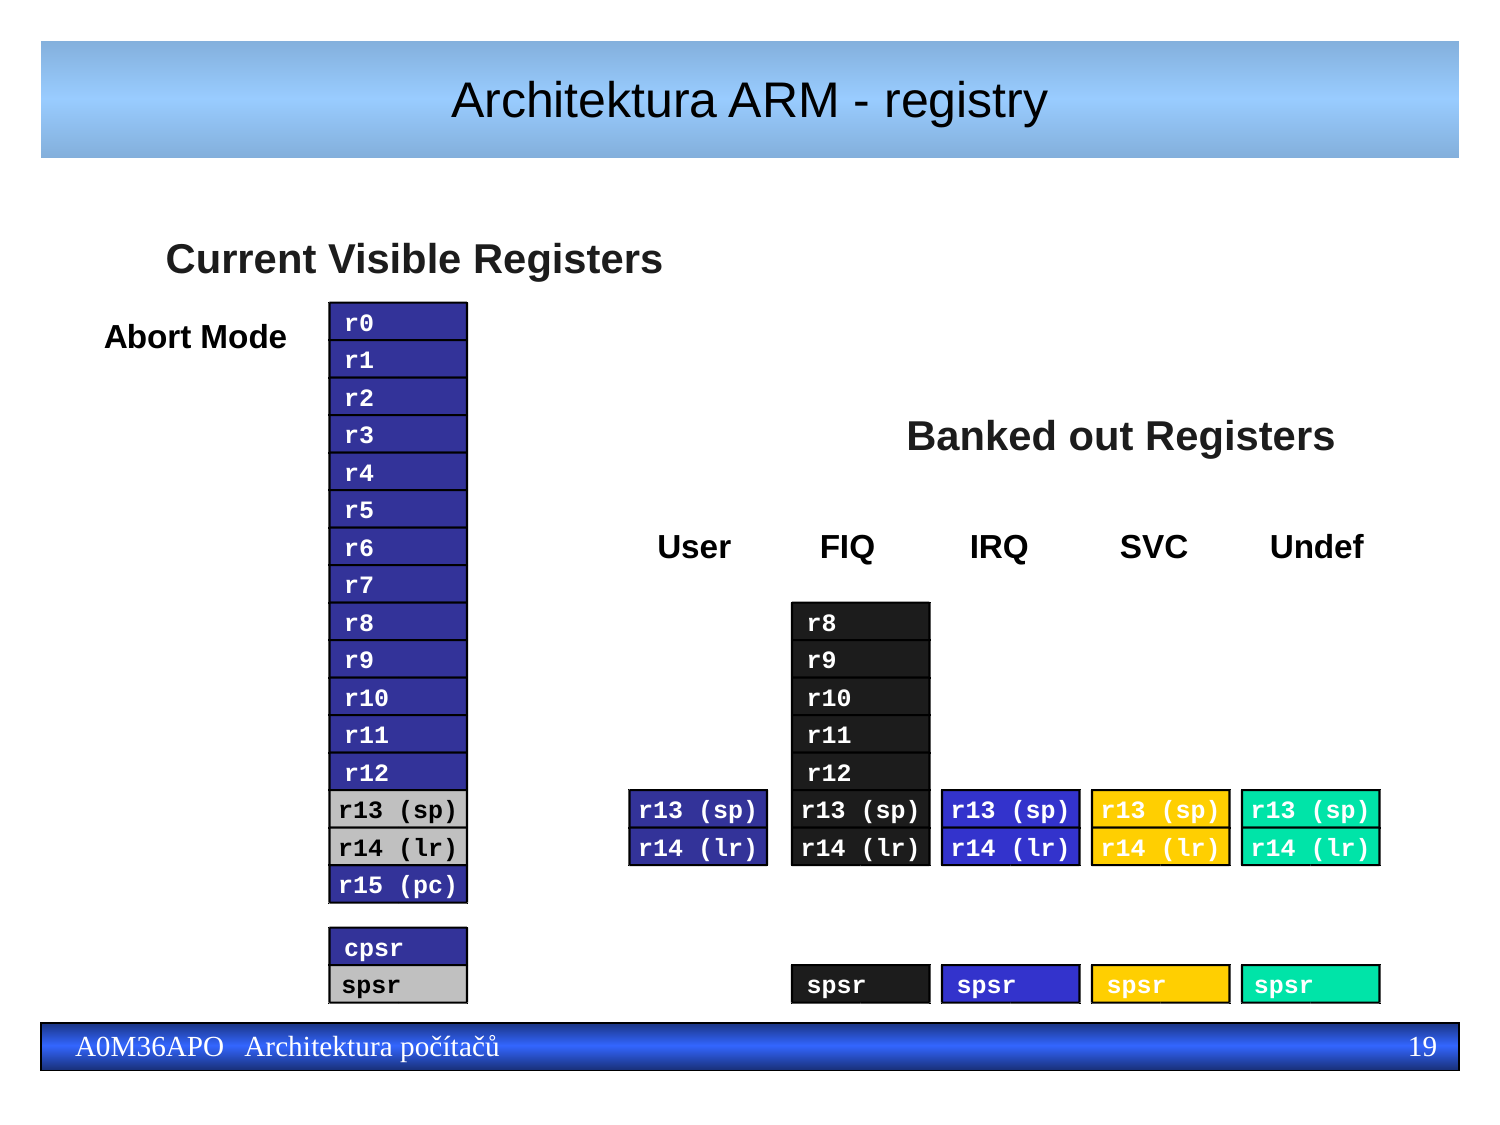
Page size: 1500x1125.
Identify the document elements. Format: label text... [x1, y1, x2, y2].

title Architektura ARM - registry [41, 41, 1459, 158]
chart [49, 179, 1452, 1010]
